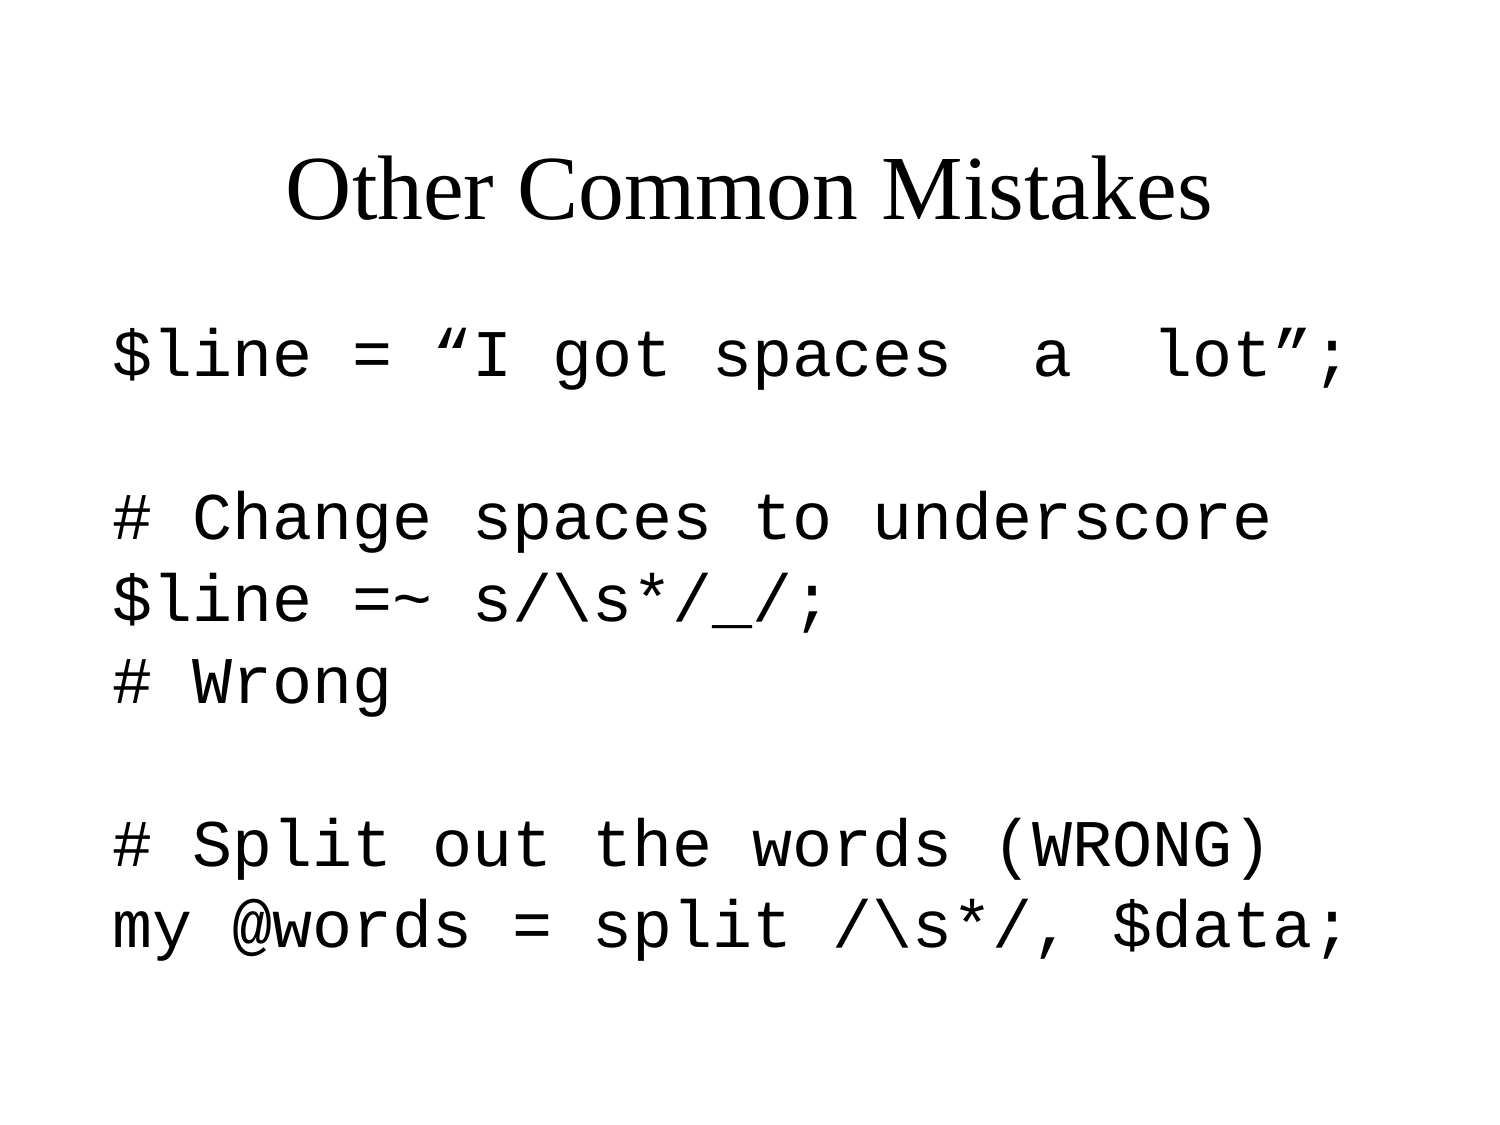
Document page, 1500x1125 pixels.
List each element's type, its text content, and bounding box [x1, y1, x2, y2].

title Other Common Mistakes [112, 86, 1388, 301]
list $line = “I got spaces a lot”; # Change spaces to underscore $line =~ s/\s*/_/; # Wrong # Split out the words (WRONG) my @words = split /\s*/, $data; [112, 324, 1388, 1001]
